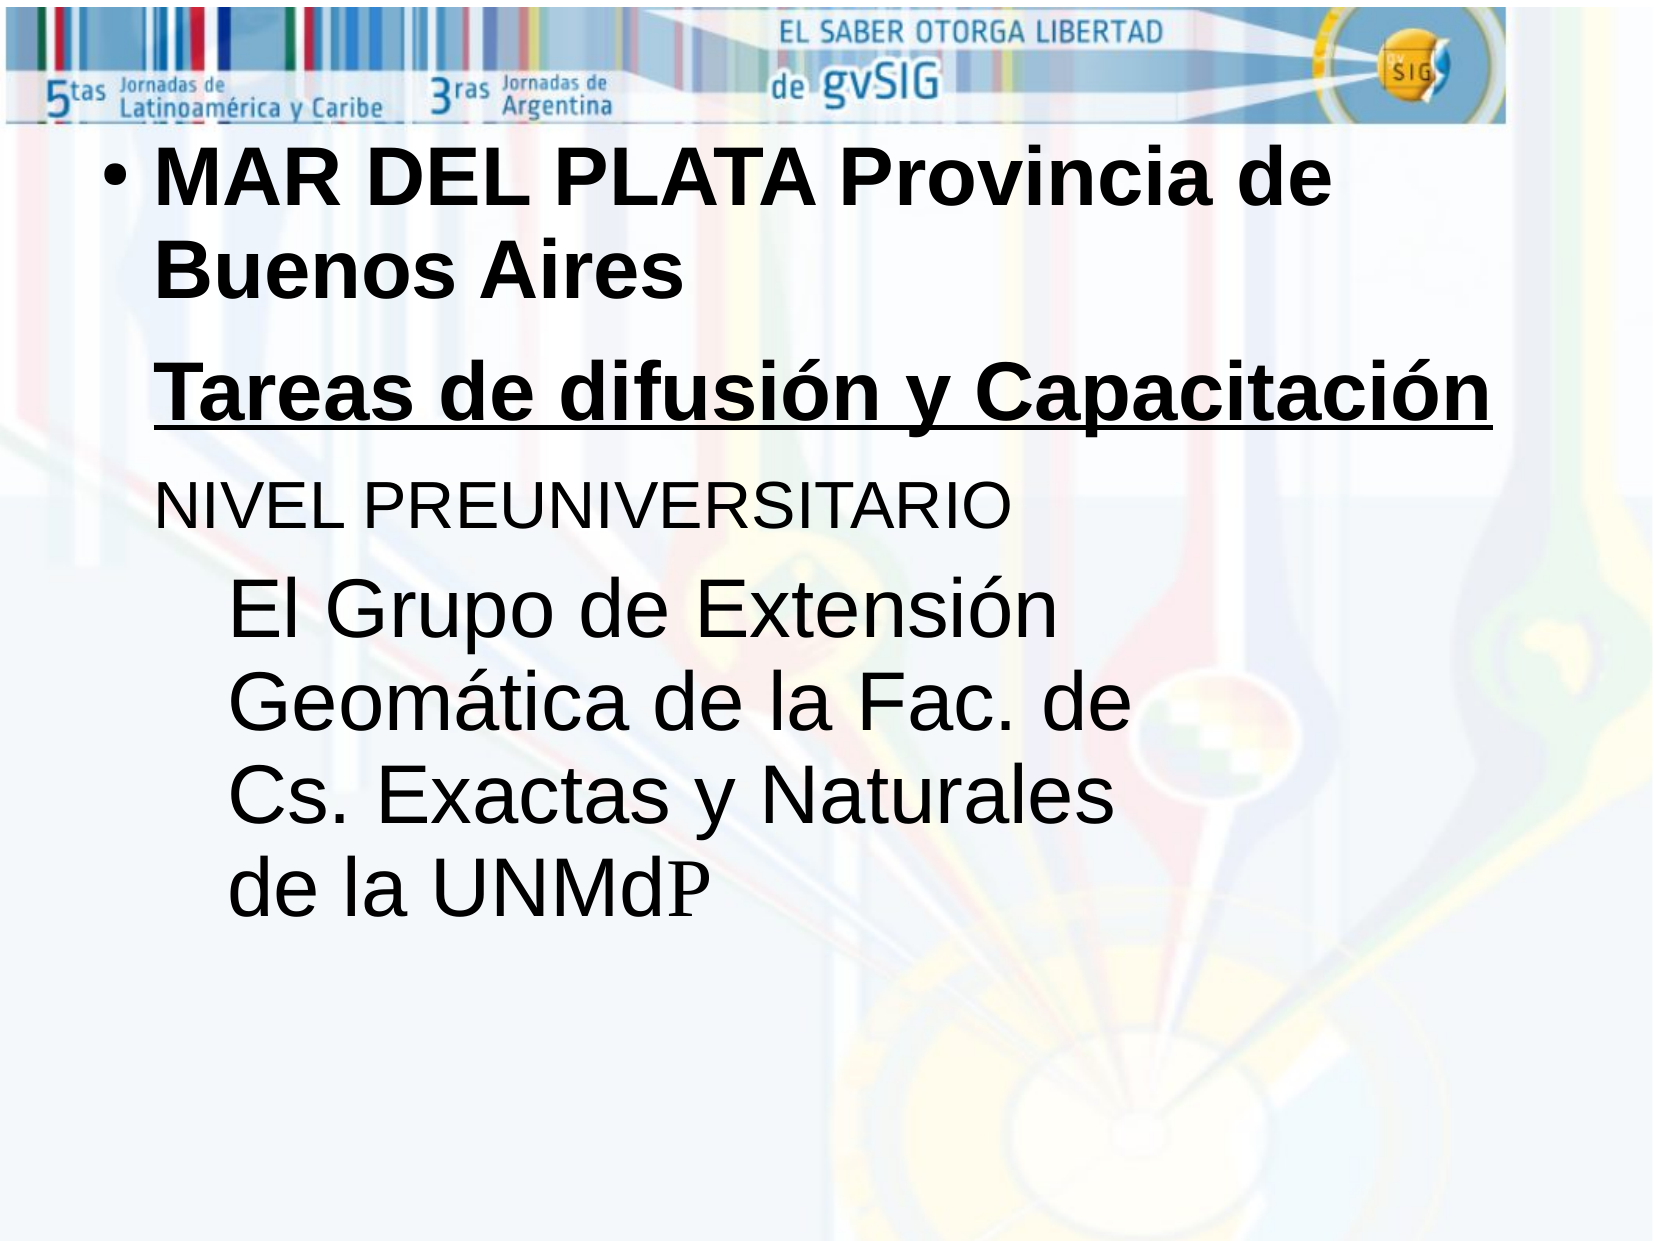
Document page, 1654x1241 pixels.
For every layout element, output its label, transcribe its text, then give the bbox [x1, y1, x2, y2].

list MAR DEL PLATA Provincia de Buenos Aires Tareas de difusión y Capacitación NIVEL PREUNIVERSITARIO [82, 129, 1571, 1241]
picture [0, 7, 1653, 1241]
text_box El Grupo de Extensión Geomática de la Fac. de Cs. Exactas y Naturales de la UNMdP [212, 555, 1193, 1229]
